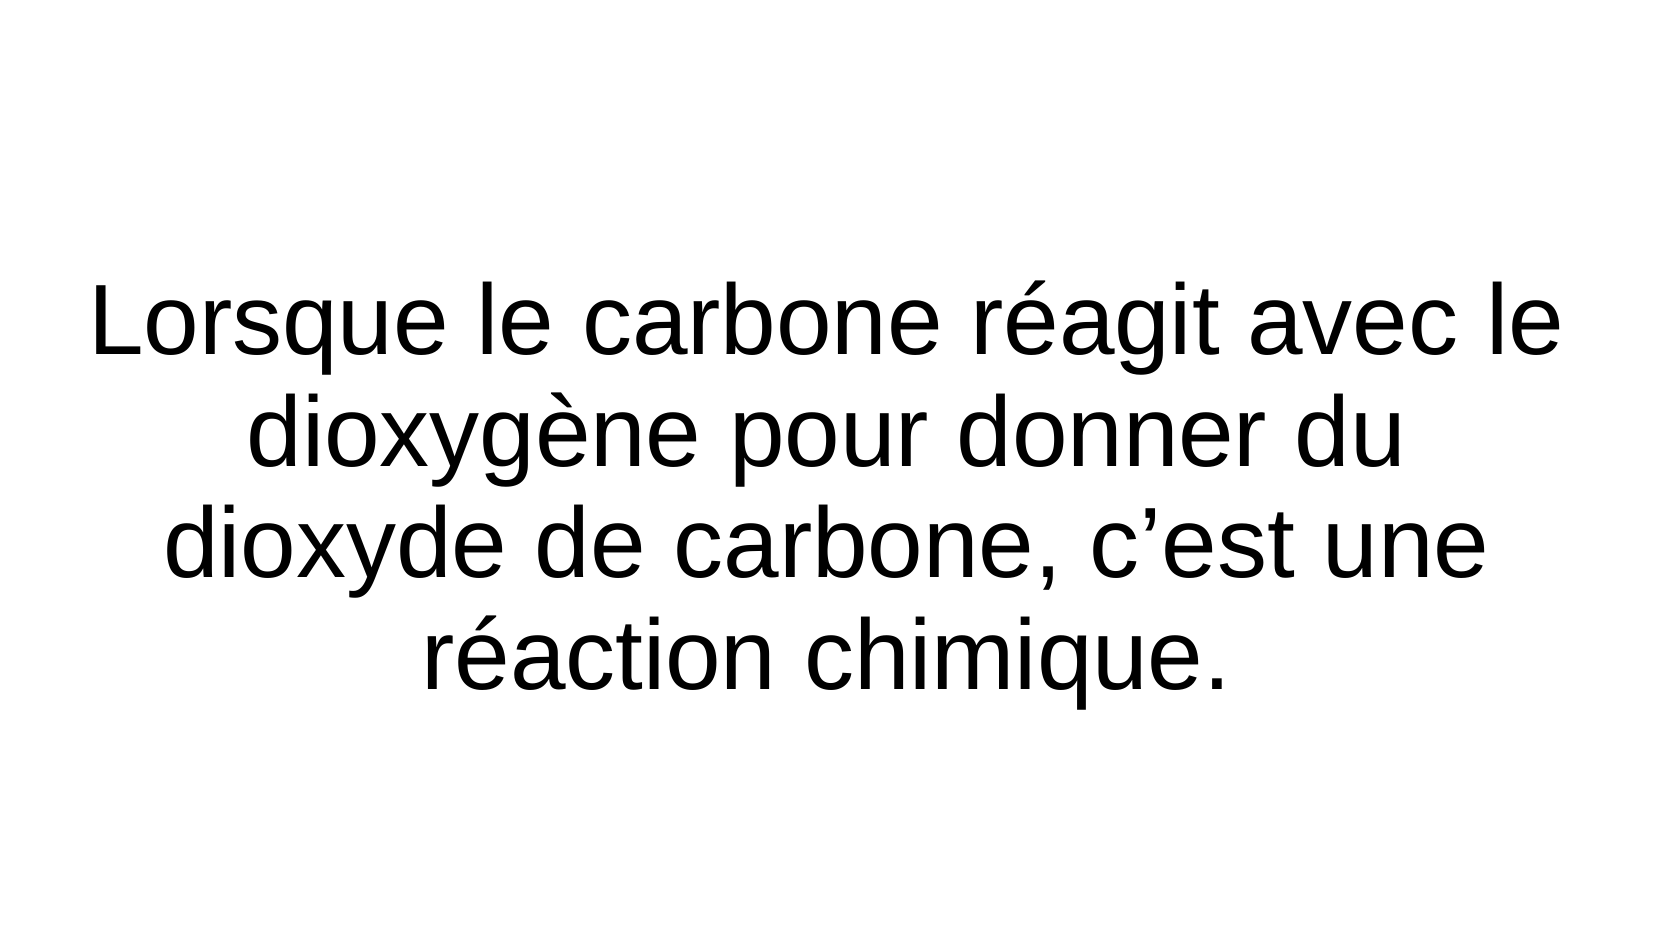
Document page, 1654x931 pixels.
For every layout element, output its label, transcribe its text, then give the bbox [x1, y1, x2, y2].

subtitle Lorsque le carbone réagit avec le dioxygène pour donner du dioxyde de carbone, c’est une réaction chimique. [82, 217, 1571, 758]
